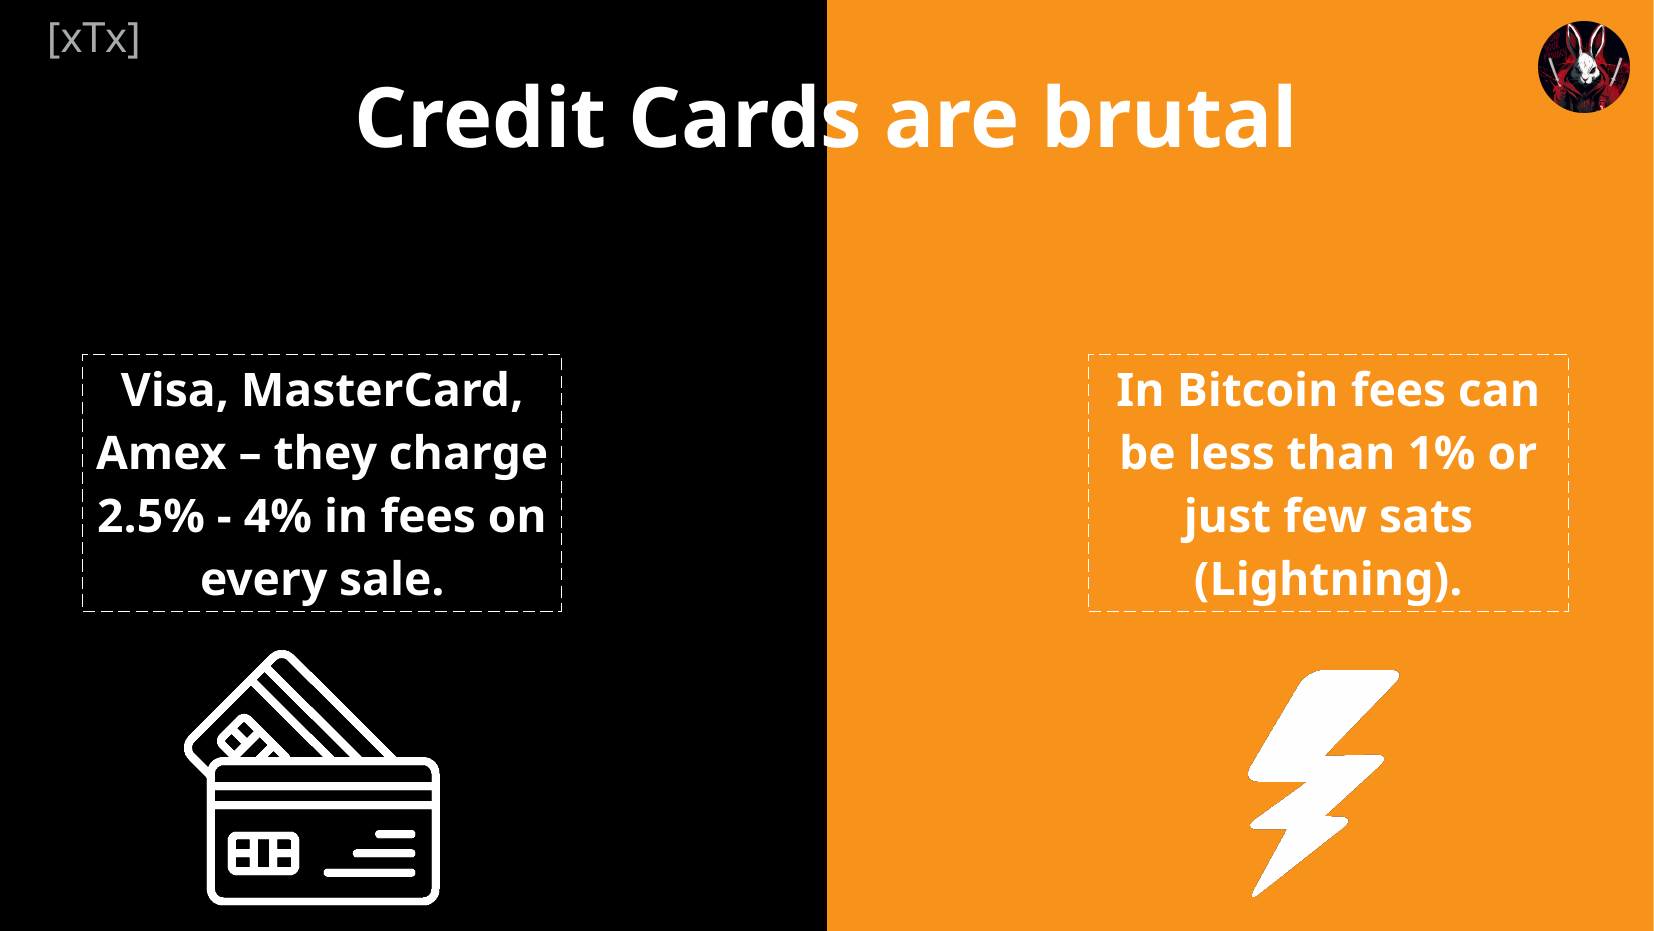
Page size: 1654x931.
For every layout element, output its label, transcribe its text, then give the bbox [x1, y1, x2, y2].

text_box [xTx] [0, 0, 188, 76]
picture [0, 0, 1654, 931]
title Credit Cards are brutal [82, 43, 1571, 187]
list In Bitcoin fees can be less than 1% or just few sats (Lightning). [1088, 354, 1569, 612]
list Visa, MasterCard, Amex – they charge 2.5% - 4% in fees on every sale. [82, 354, 562, 612]
